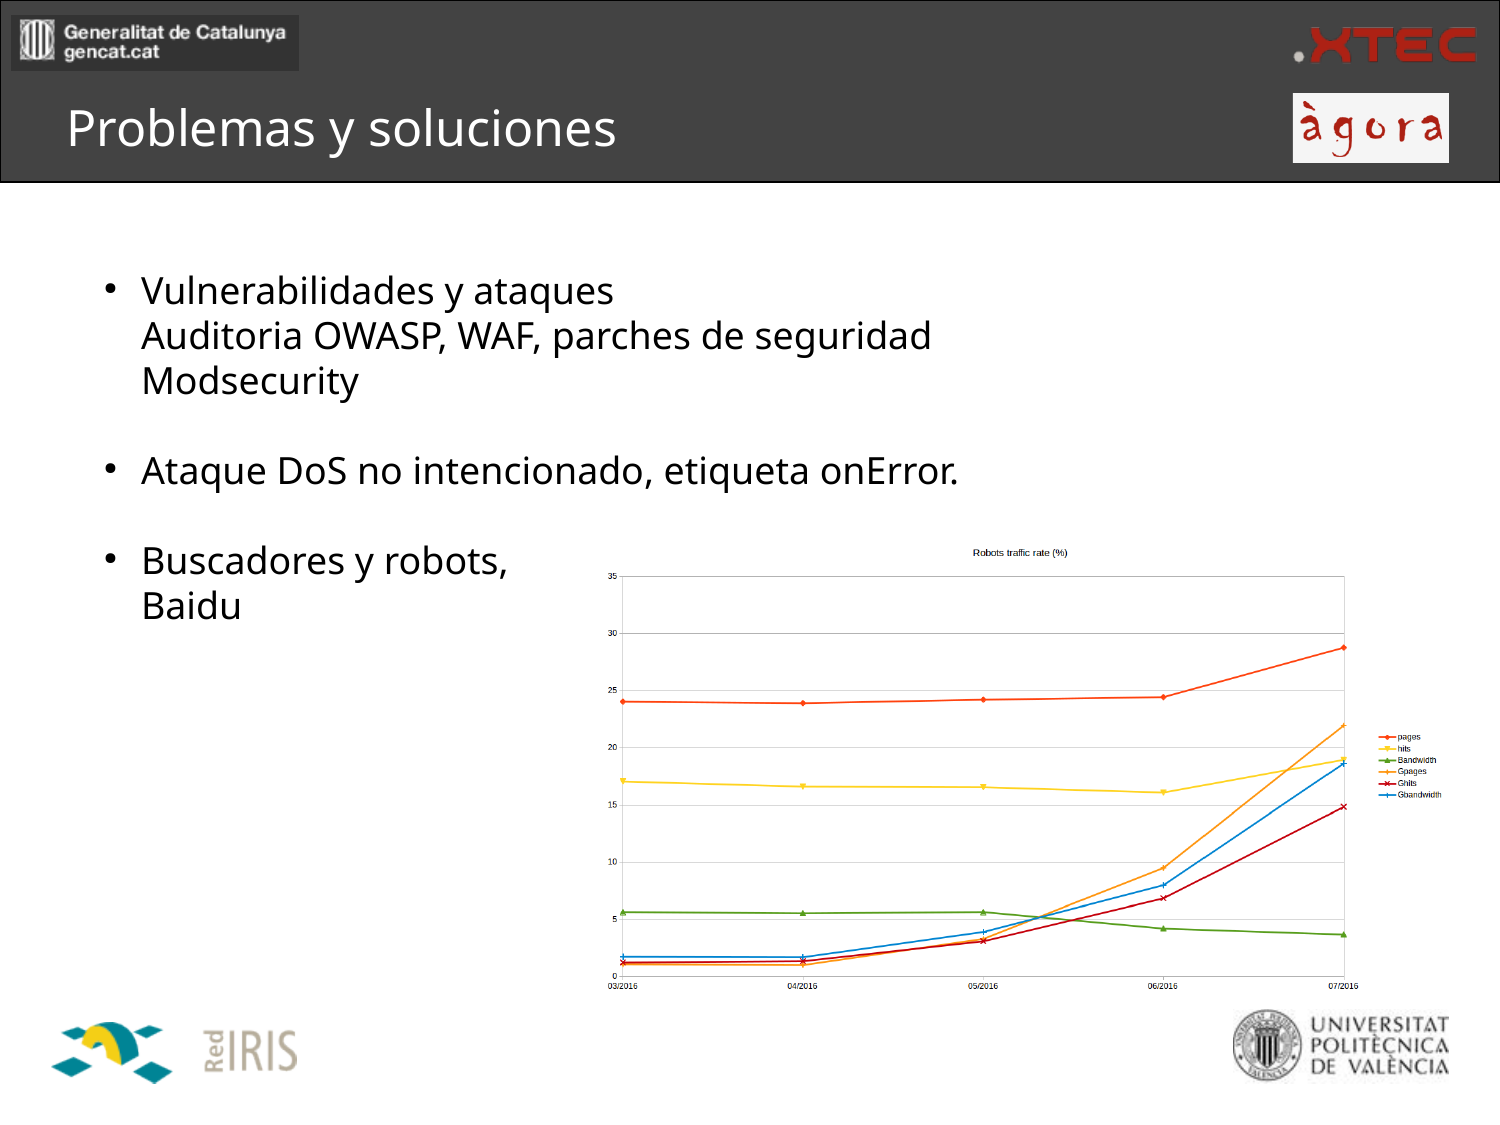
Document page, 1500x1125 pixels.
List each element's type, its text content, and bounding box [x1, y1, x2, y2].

picture [1233, 1009, 1449, 1084]
picture [51, 1022, 297, 1084]
picture [11, 15, 299, 71]
title Problemas y soluciones [51, 81, 1449, 207]
list Vulnerabilidades y ataques Auditoria OWASP, WAF, parches de seguridad Modsecurity Ataque DoS no intencionado, etiqueta onError. Buscadores y robots, Baidu [51, 252, 1449, 1000]
picture [590, 531, 1449, 1000]
picture [1293, 23, 1480, 67]
